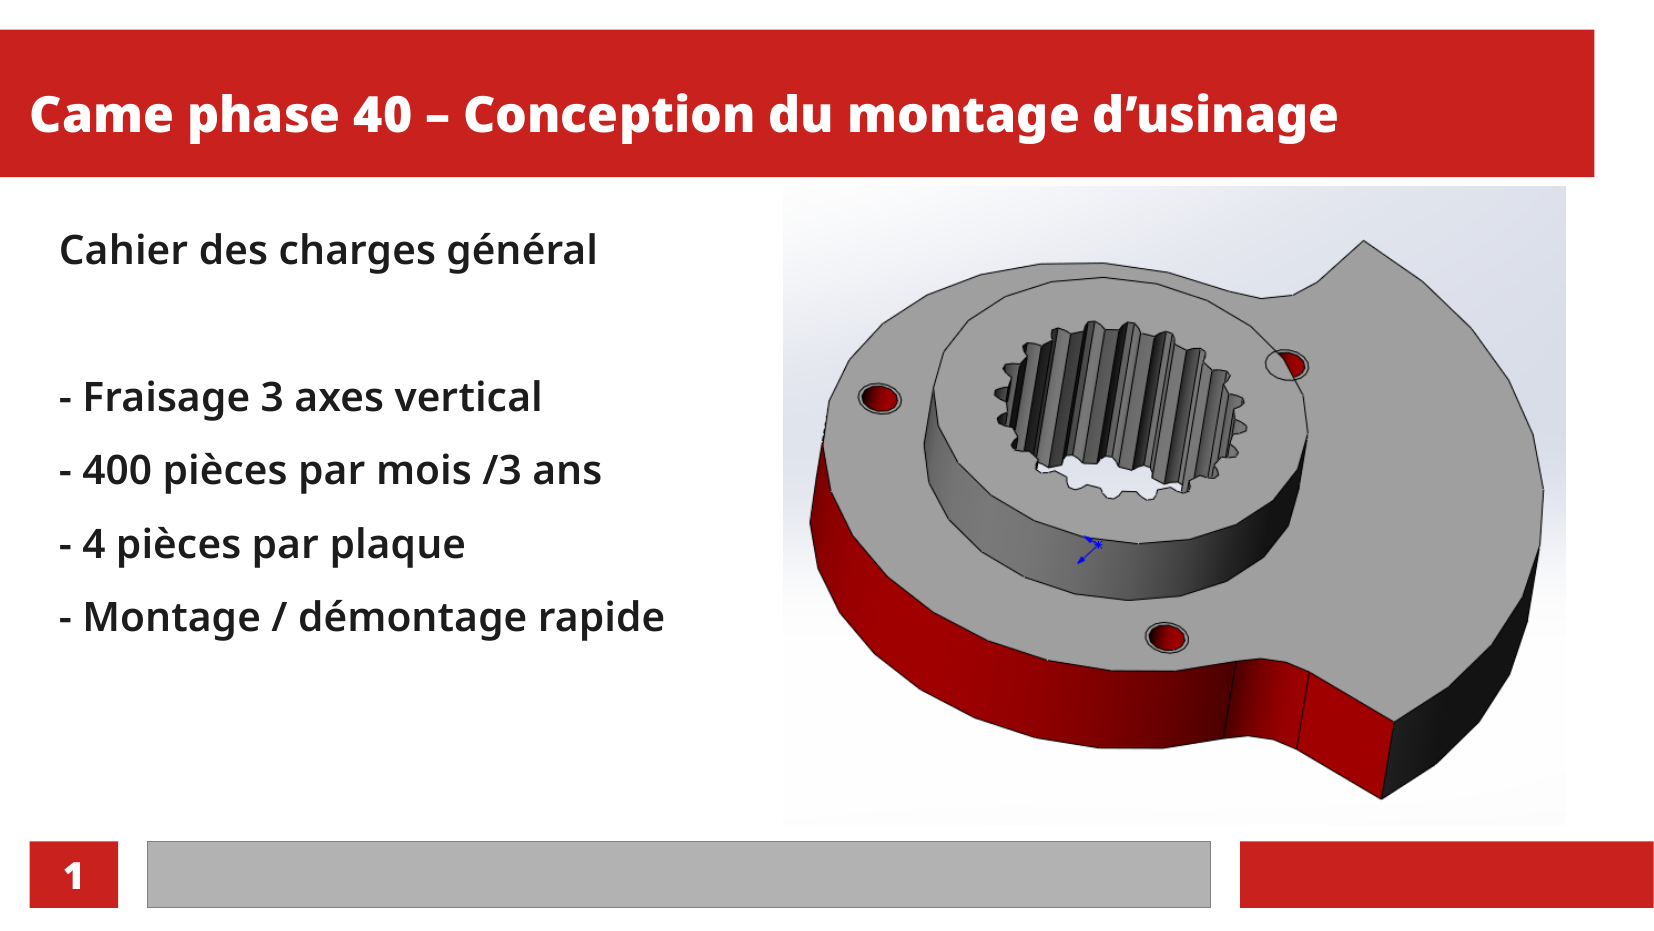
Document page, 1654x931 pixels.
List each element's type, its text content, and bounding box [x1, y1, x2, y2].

title Came phase 40 – Conception du montage d’usinage [29, 29, 1536, 148]
list Cahier des charges général - Fraisage 3 axes vertical - 400 pièces par mois /3 ans - 4 pièces par plaque - Montage / démontage rapide [59, 221, 783, 798]
picture [783, 186, 1566, 825]
